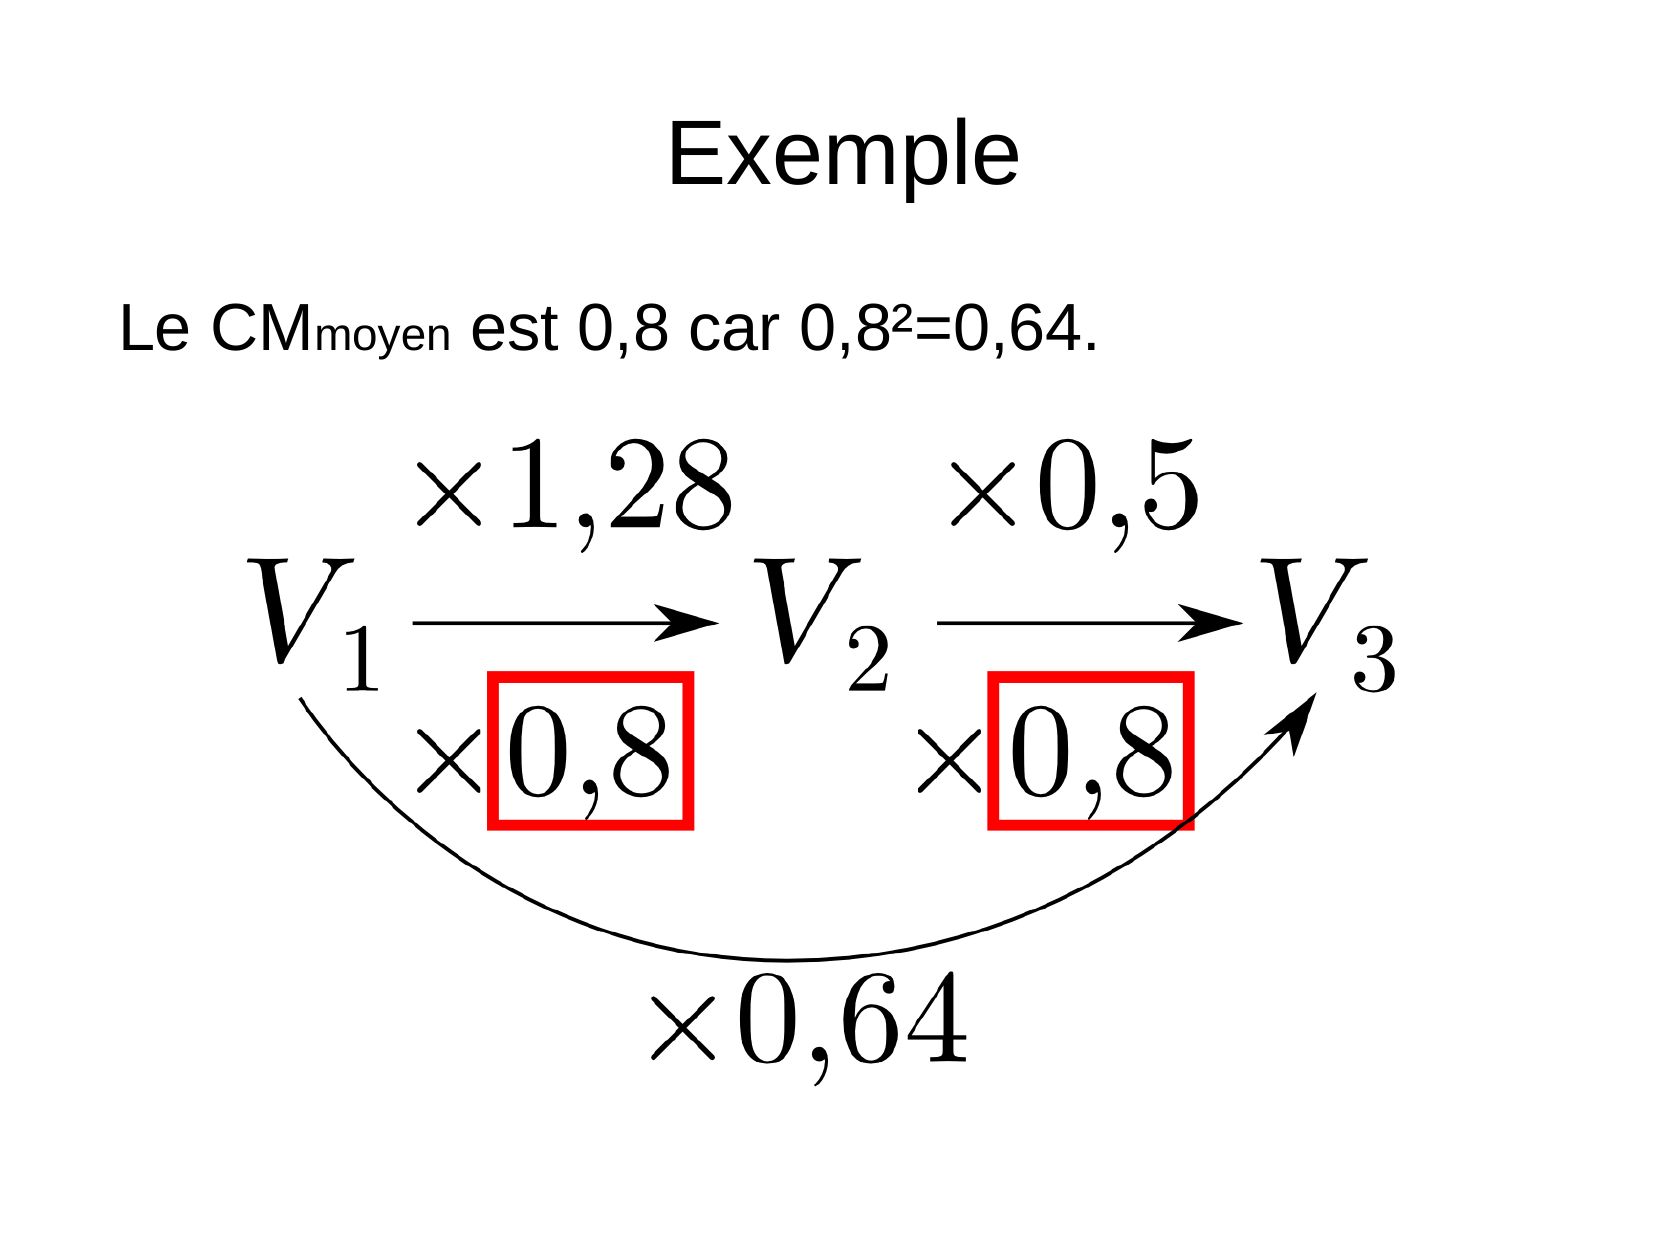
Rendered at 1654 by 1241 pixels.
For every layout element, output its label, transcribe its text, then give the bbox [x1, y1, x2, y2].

picture [197, 319, 1438, 1194]
subtitle Le CMmoyen est 0,8 car 0,8²=0,64. [82, 290, 1571, 1010]
title Exemple [82, 49, 1571, 257]
